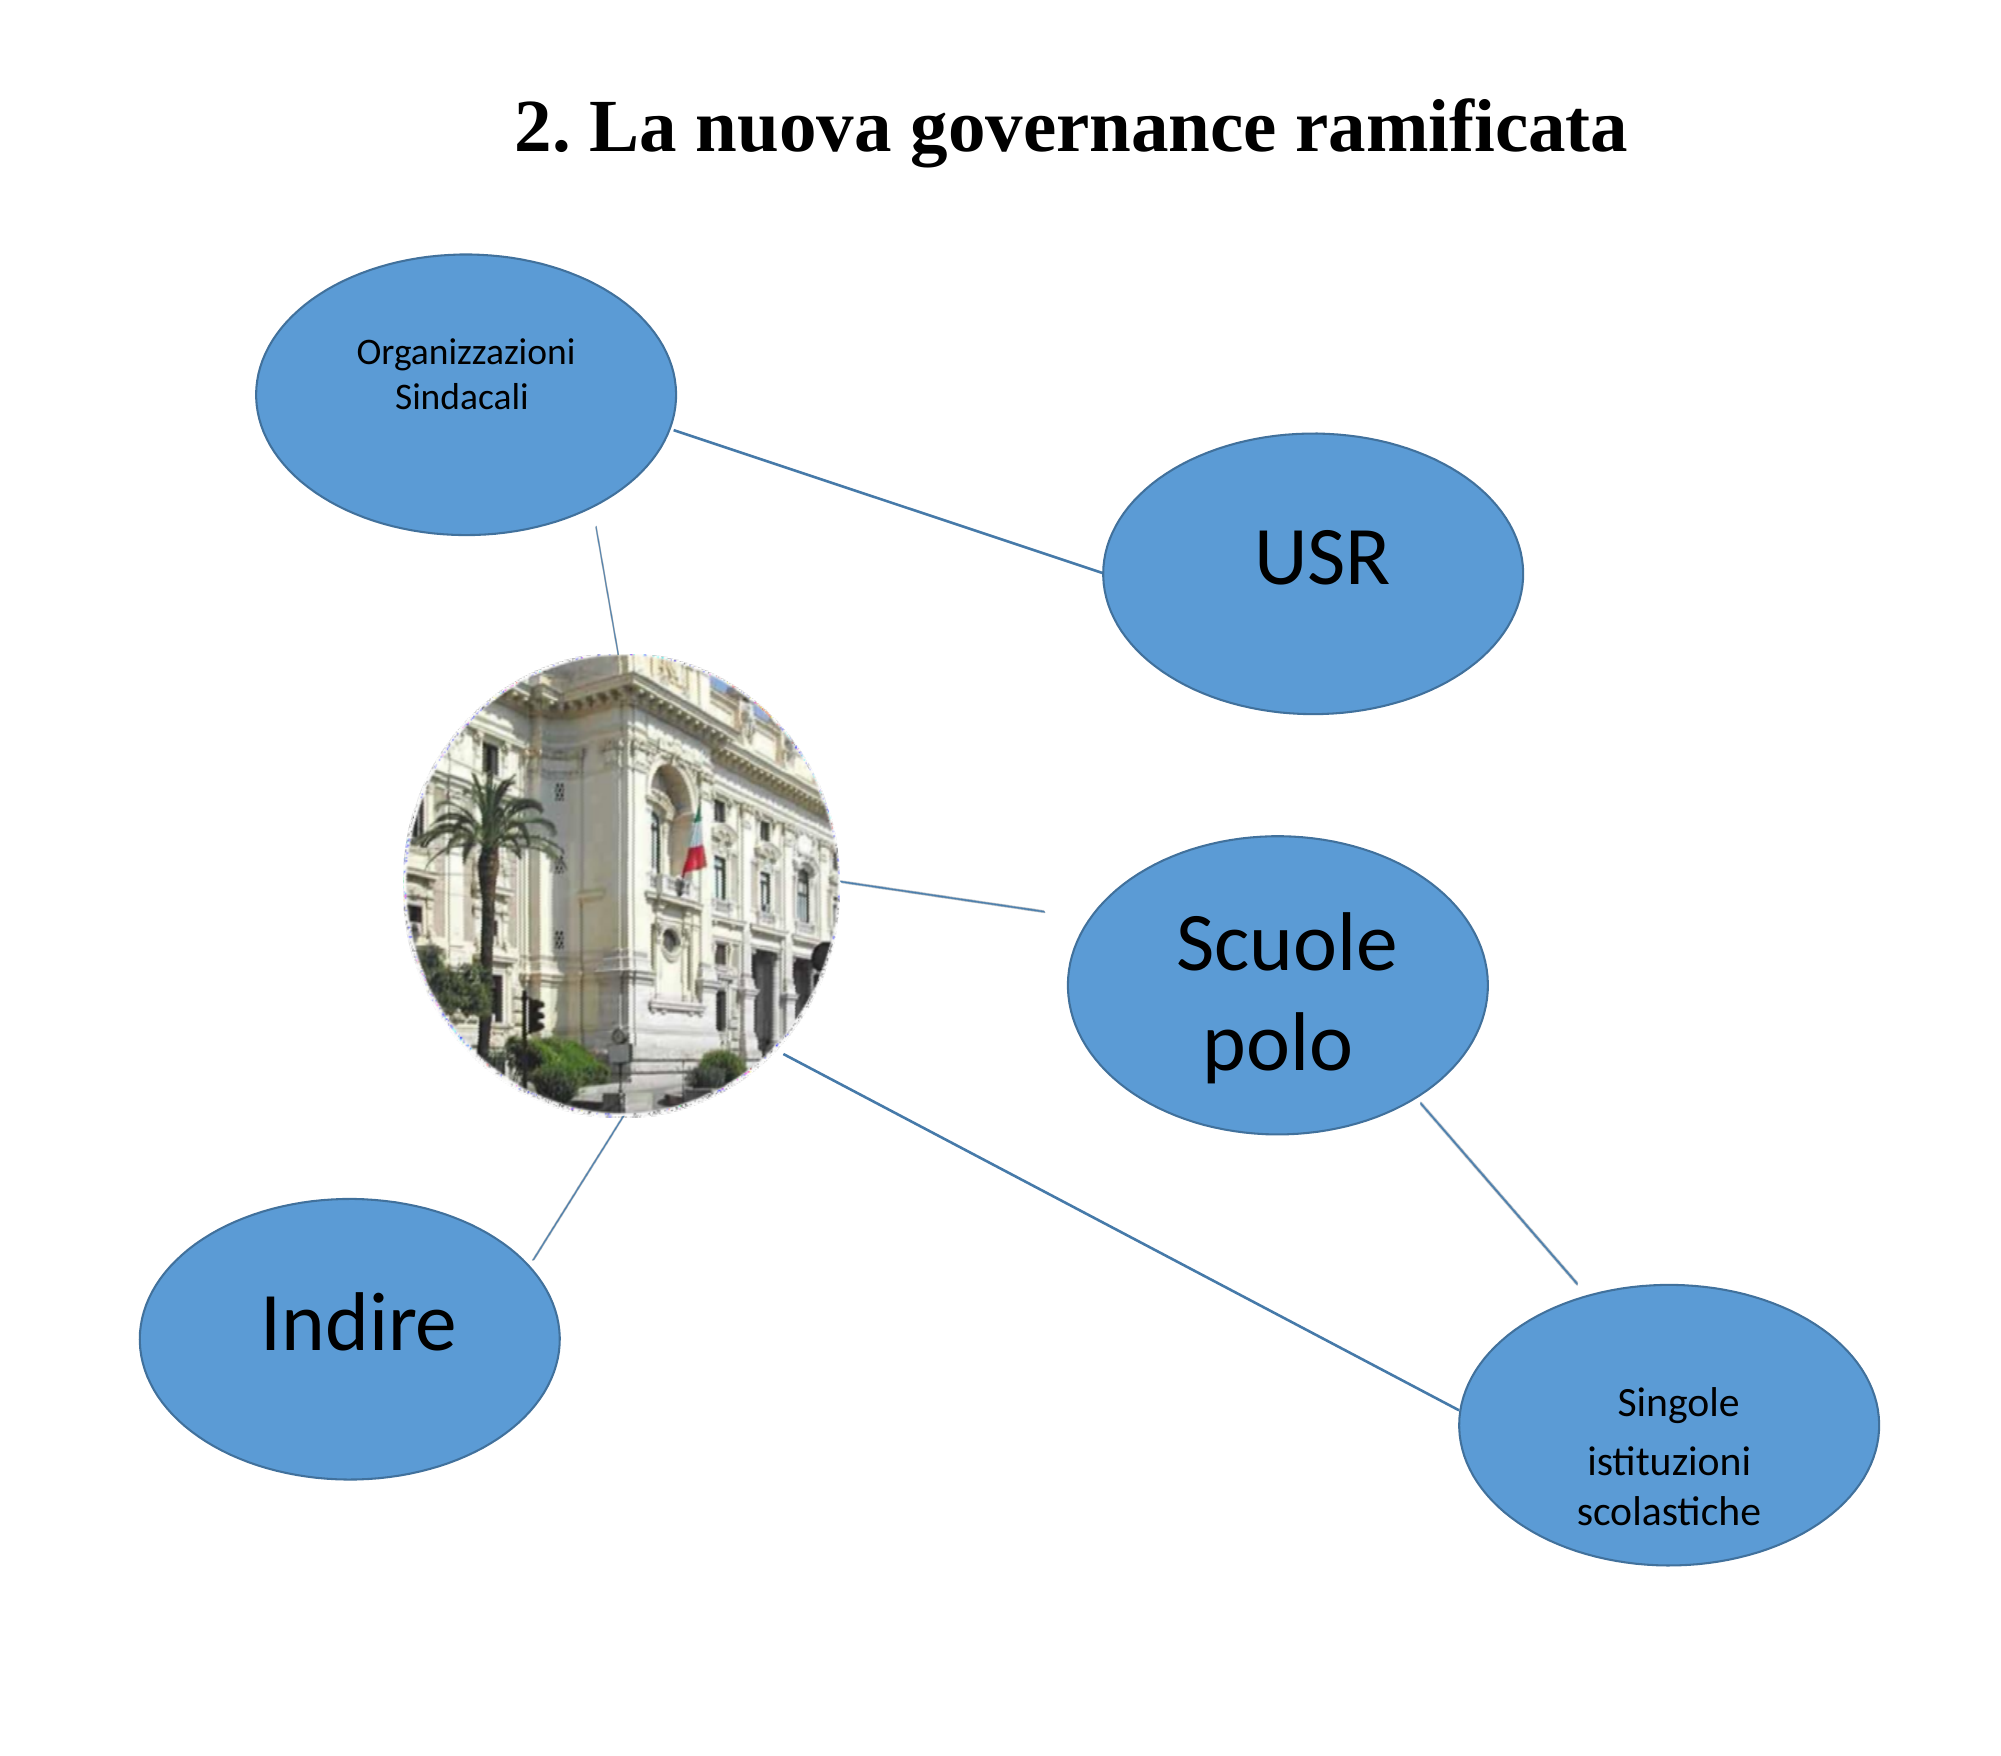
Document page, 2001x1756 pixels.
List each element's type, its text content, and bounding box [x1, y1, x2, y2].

picture [1401, 1101, 1597, 1286]
text_box 2. La nuova governance ramificata [512, 82, 1980, 168]
text_box Organizzazioni Sindacali [256, 254, 677, 536]
text_box Indire [139, 1198, 560, 1480]
picture [403, 525, 1046, 1262]
text_box USR [1103, 433, 1524, 715]
text_box Singole istituzioni scolastiche [1459, 1284, 1880, 1566]
text_box Scuole polo [1067, 836, 1488, 1135]
